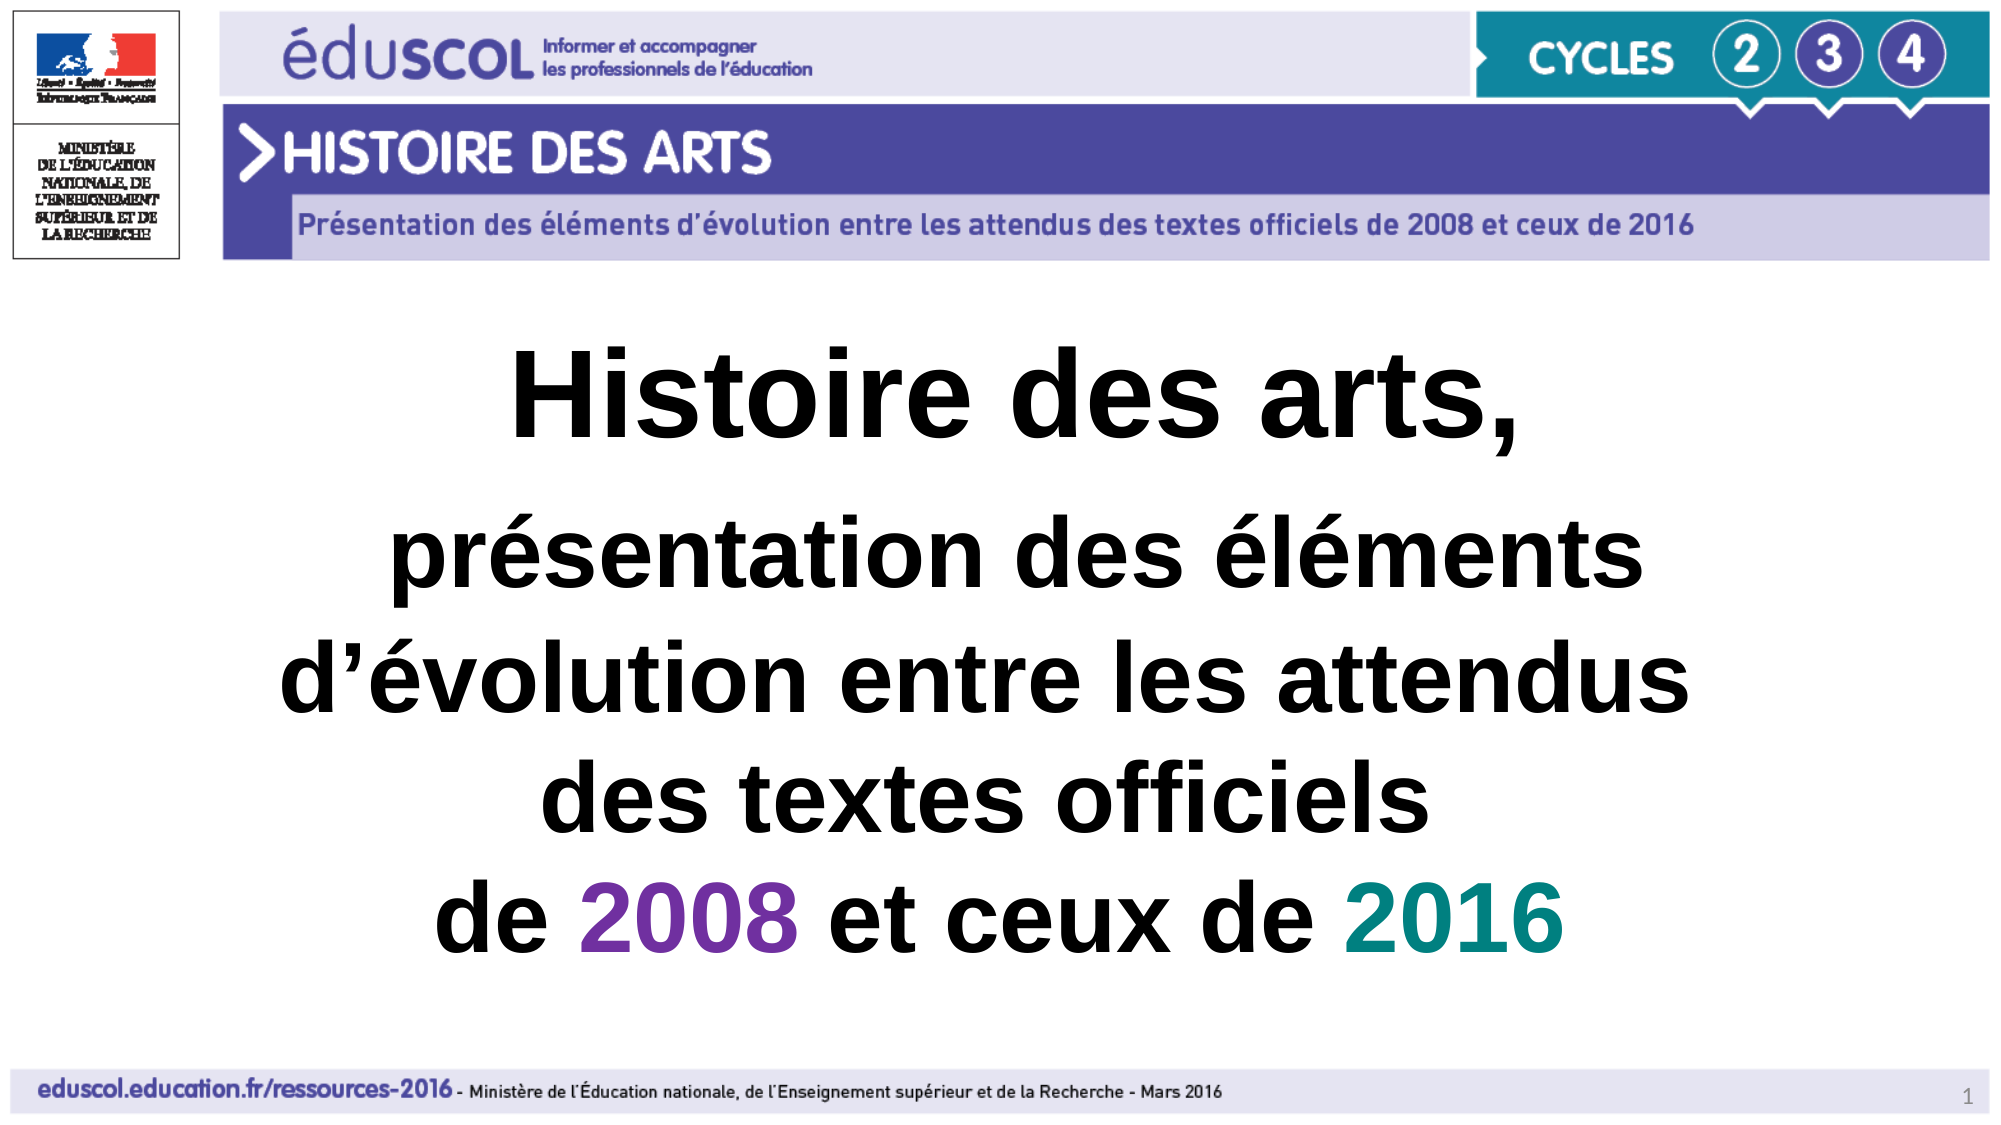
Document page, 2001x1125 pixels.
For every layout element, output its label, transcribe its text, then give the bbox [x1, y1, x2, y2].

title Histoire des arts, présentation des éléments d’évolution entre les attendus des textes officiels de 2008 et ceux de 2016 [249, 271, 1750, 981]
picture [0, 1058, 2000, 1125]
slide_number <numéro> [1918, 1065, 1990, 1125]
picture [0, 0, 2000, 271]
